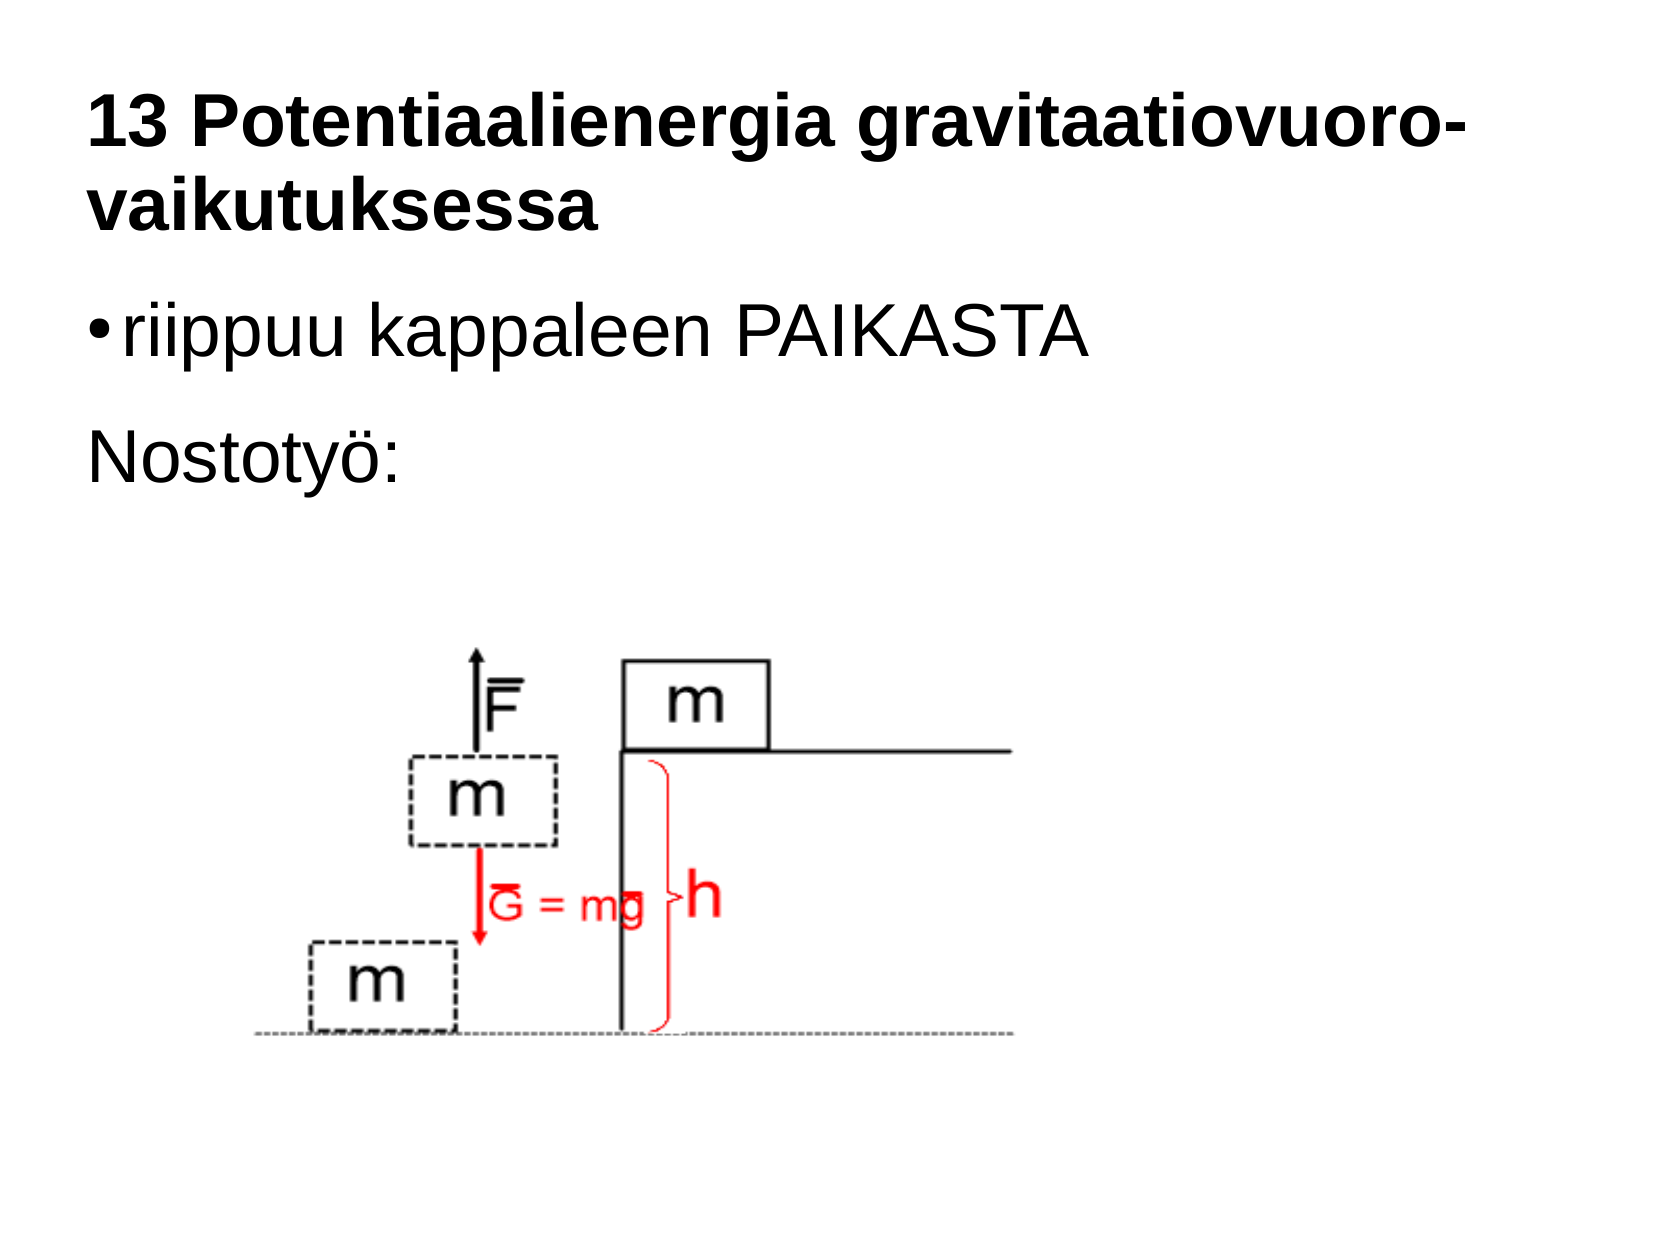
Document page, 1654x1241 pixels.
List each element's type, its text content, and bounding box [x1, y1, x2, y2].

text_box 13 Potentiaalienergia gravitaatiovuoro-vaikutuksessa riippuu kappaleen PAIKASTA Nostotyö: [71, 70, 1560, 506]
picture [200, 577, 1047, 1099]
